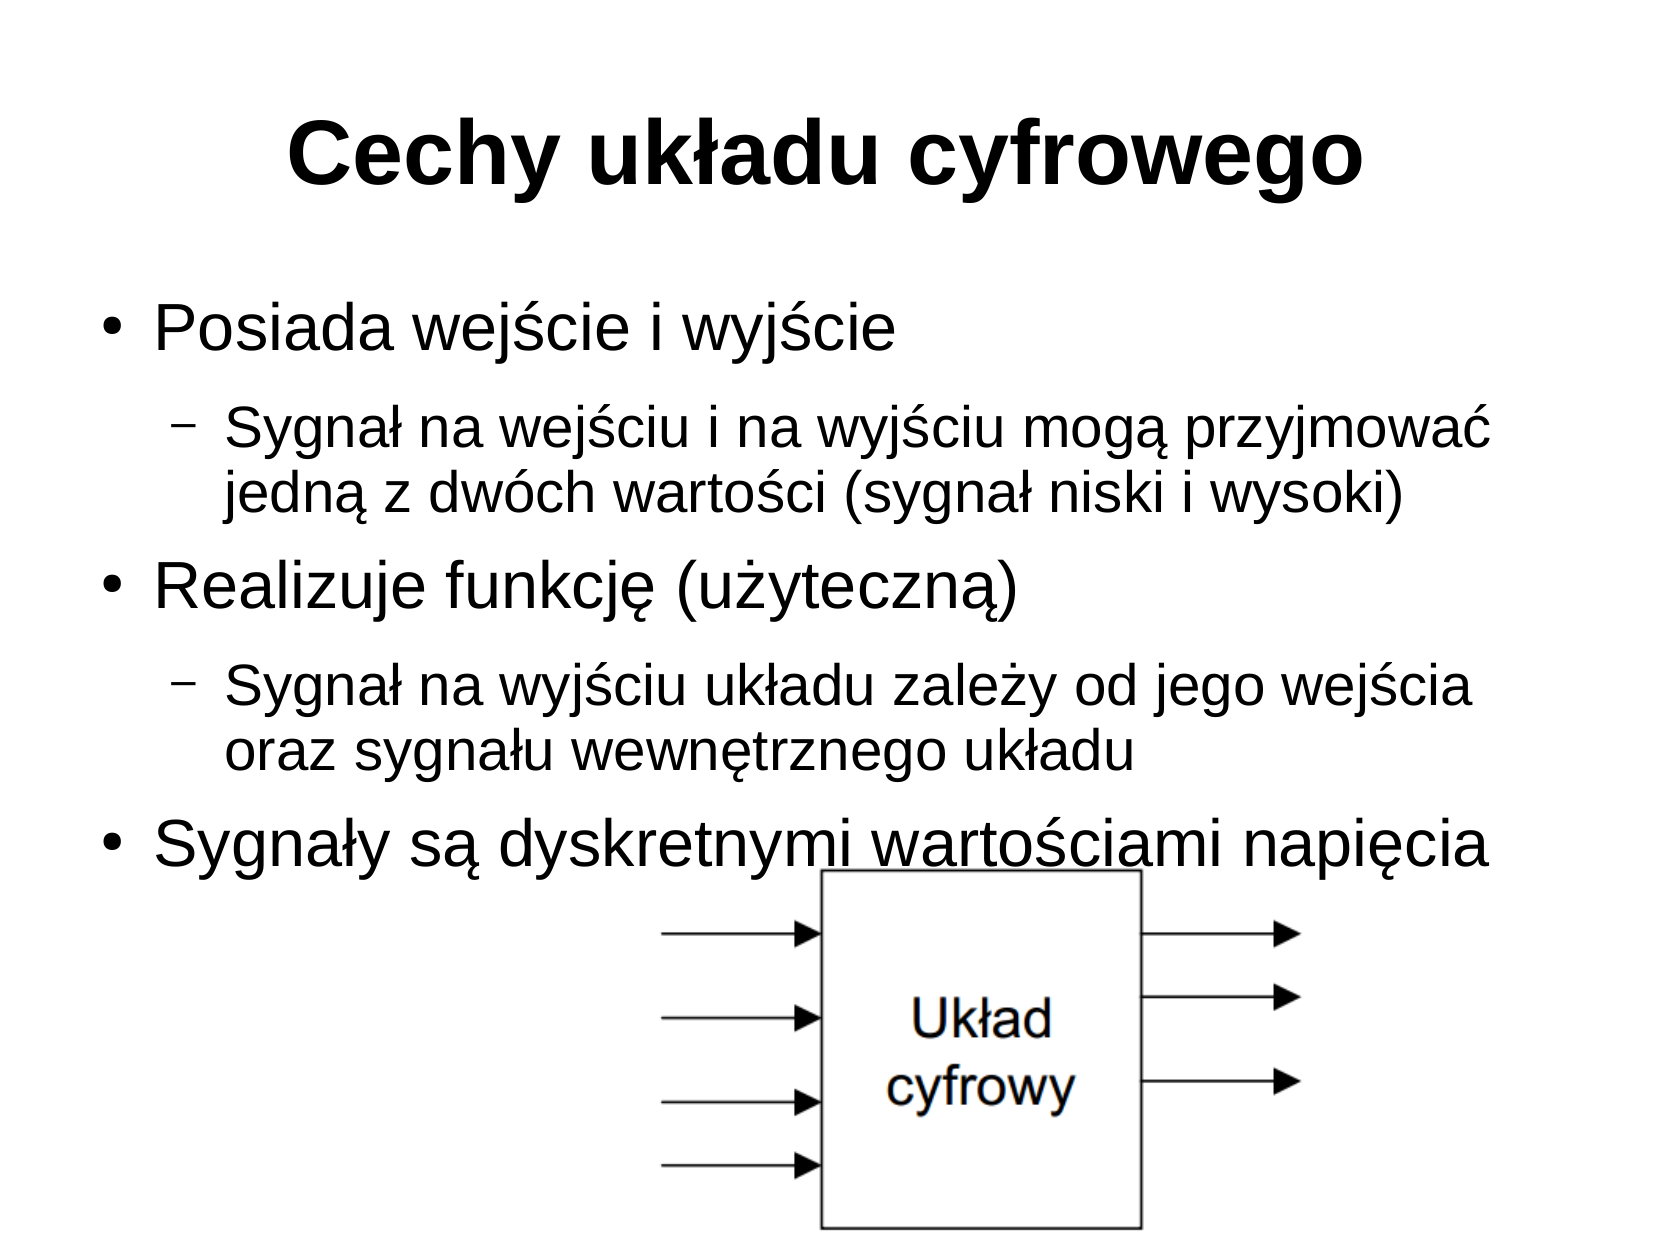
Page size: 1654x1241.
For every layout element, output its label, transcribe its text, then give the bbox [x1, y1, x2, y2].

list Posiada wejście i wyjście Sygnał na wejściu i na wyjściu mogą przyjmować jedną z dwóch wartości (sygnał niski i wysoki) Realizuje funkcję (użyteczną) Sygnał na wyjściu układu zależy od jego wejścia oraz sygnału wewnętrznego układu Sygnały są dyskretnymi wartościami napięcia [82, 290, 1571, 1109]
title Cechy układu cyfrowego [82, 49, 1571, 257]
picture [649, 1109, 1313, 1241]
